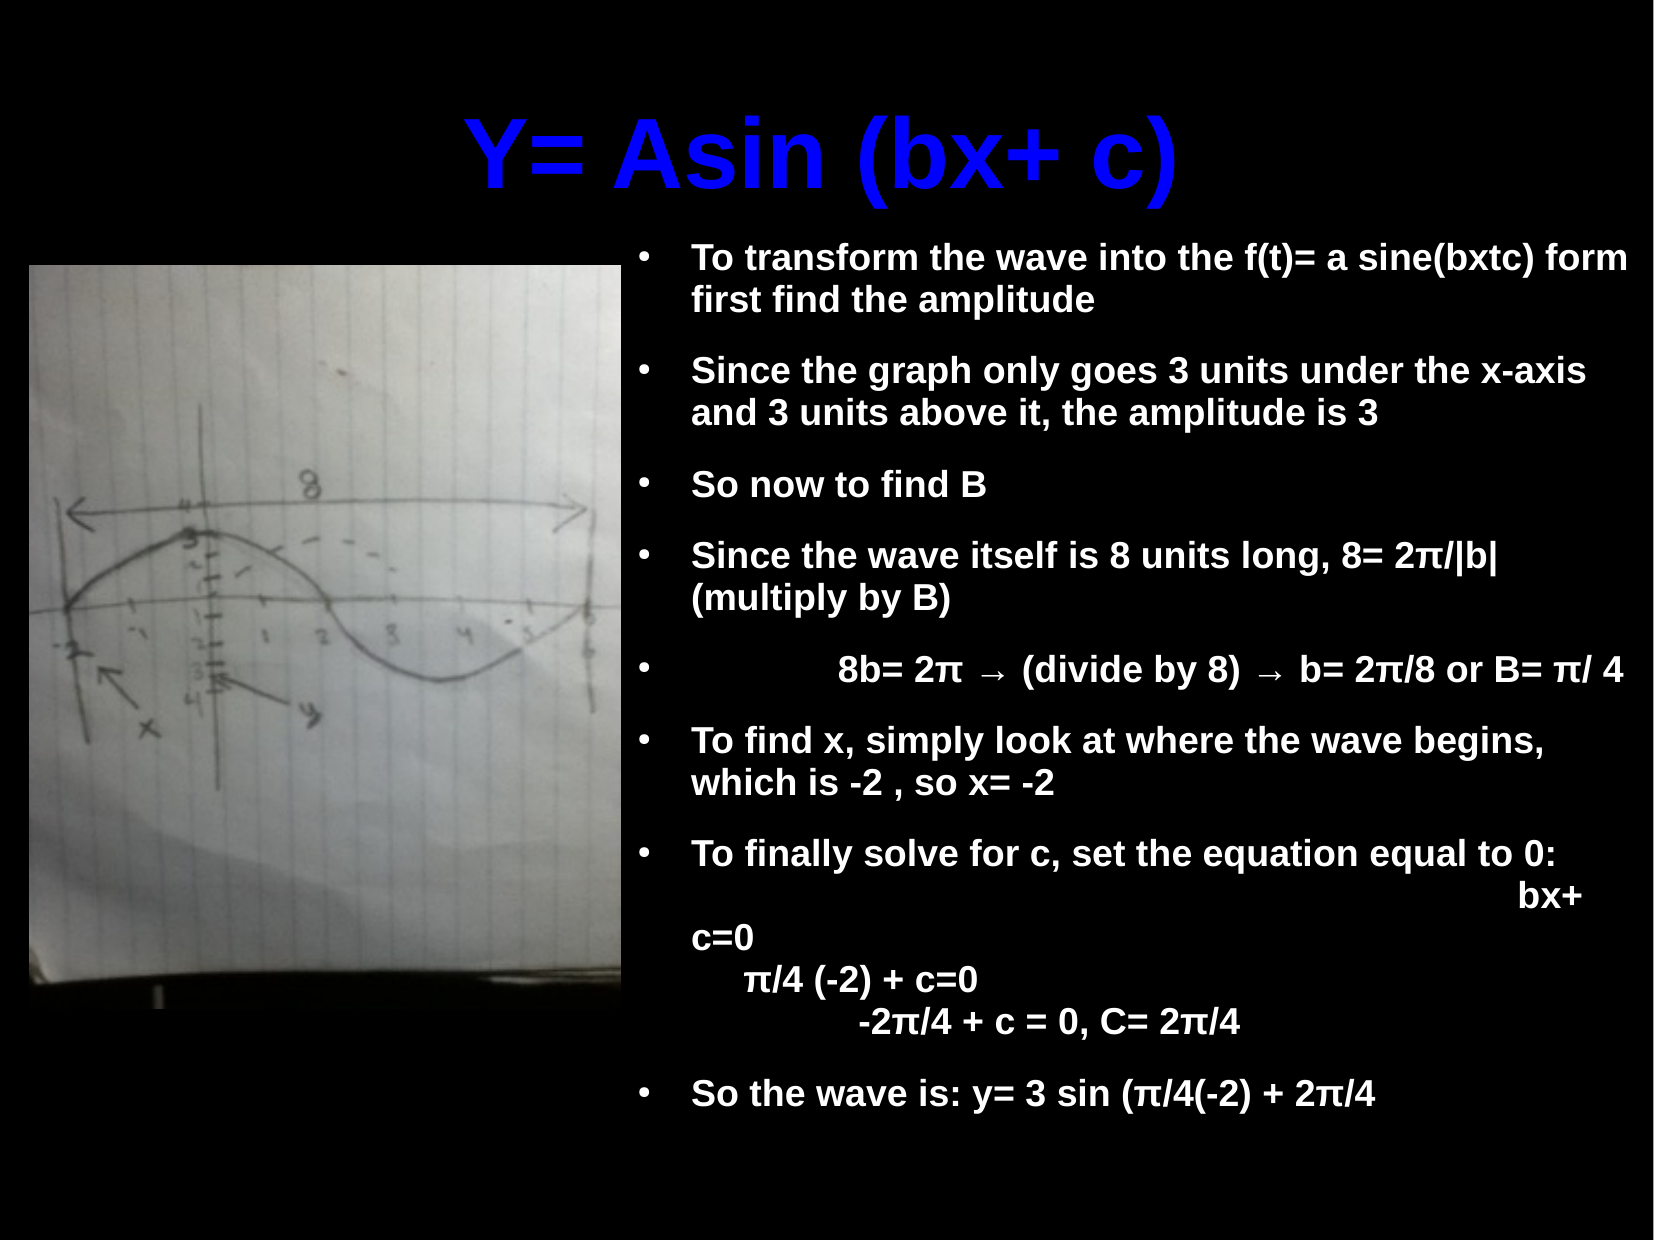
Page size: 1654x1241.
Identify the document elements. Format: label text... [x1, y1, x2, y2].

list To transform the wave into the f(t)= a sine(bxtc) form first find the amplitude Since the graph only goes 3 units under the x-axis and 3 units above it, the amplitude is 3 So now to find B Since the wave itself is 8 units long, 8= 2π/|b| (multiply by B) 8b= 2π → (divide by 8) → b= 2π/8 or B= π/ 4 To find x, simply look at where the wave begins, which is -2 , so x= -2 To finally solve for c, set the equation equal to 0: bx+ c=0 π/4 (-2) + c=0 -2π/4 + c = 0, C= 2π/4 So the wave is: y= 3 sin (π/4(-2) + 2π/4 [620, 236, 1654, 1182]
picture [29, 265, 621, 1009]
text_box Y= Asin (bx+ c) [354, 90, 1288, 296]
